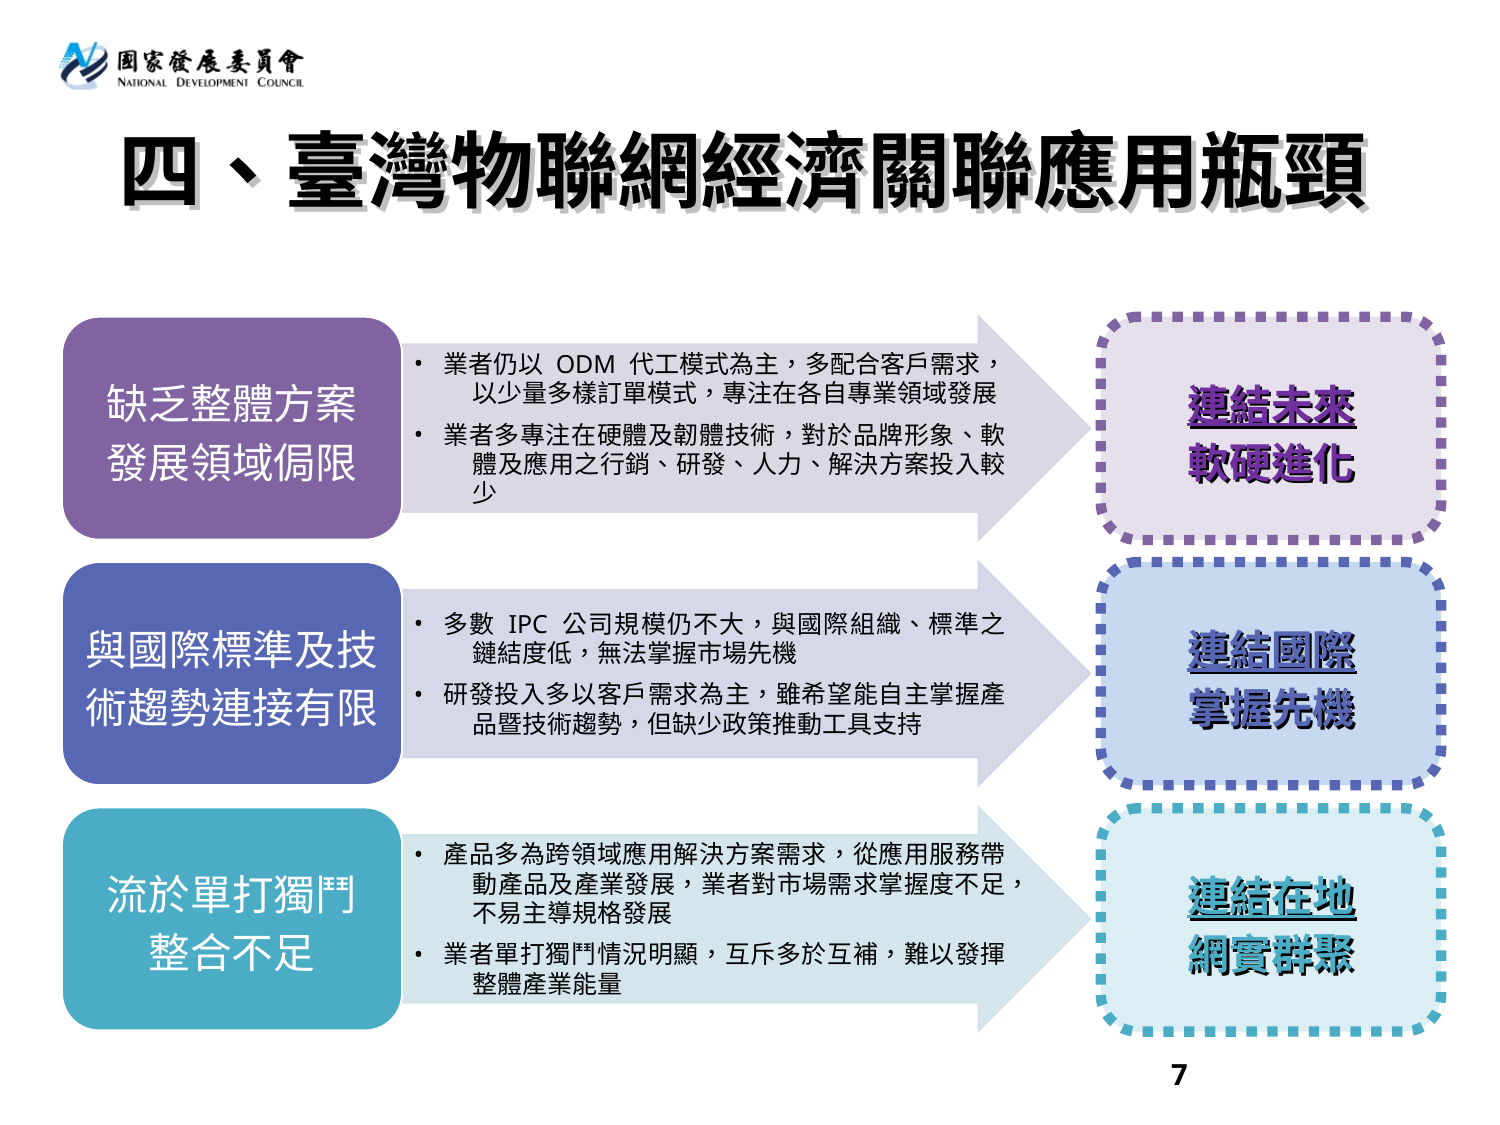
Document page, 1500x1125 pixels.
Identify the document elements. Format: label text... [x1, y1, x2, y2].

text_box 產品多為跨領域應用解決方案需求，從應用服務帶動產品及產業發展，業者對市場需求掌握度不足，不易主導規格發展 業者單打獨鬥情況明顯，互斥多於互補，難以發揮整體產業能量 [402, 807, 1091, 1031]
text_box 連結國際 掌握先機 [1100, 561, 1442, 786]
text_box 多數 IPC 公司規模仍不大，與國際組織、標準之鏈結度低，無法掌握市場先機 研發投入多以客戶需求為主，雖希望能自主掌握產品暨技術趨勢，但缺少政策推動工具支持 [402, 562, 1091, 786]
text_box 業者仍以 ODM 代工模式為主，多配合客戶需求，以少量多樣訂單模式，專注在各自專業領域發展 業者多專注在硬體及韌體技術，對於品牌形象、軟體及應用之行銷、研發、人力、解決方案投入較少 [402, 316, 1091, 540]
title 四、臺灣物聯網經濟關聯應用瓶頸 [103, 59, 1397, 278]
text_box 流於單打獨鬥 整合不足 [61, 807, 403, 1031]
text_box 與國際標準及技 術趨勢連接有限 [61, 562, 403, 786]
text_box 連結在地 網實群聚 [1100, 808, 1442, 1032]
text_box 7 [1156, 1045, 1500, 1106]
text_box 缺乏整體方案 發展領域侷限 [61, 316, 403, 540]
text_box 連結未來 軟硬進化 [1100, 316, 1442, 540]
